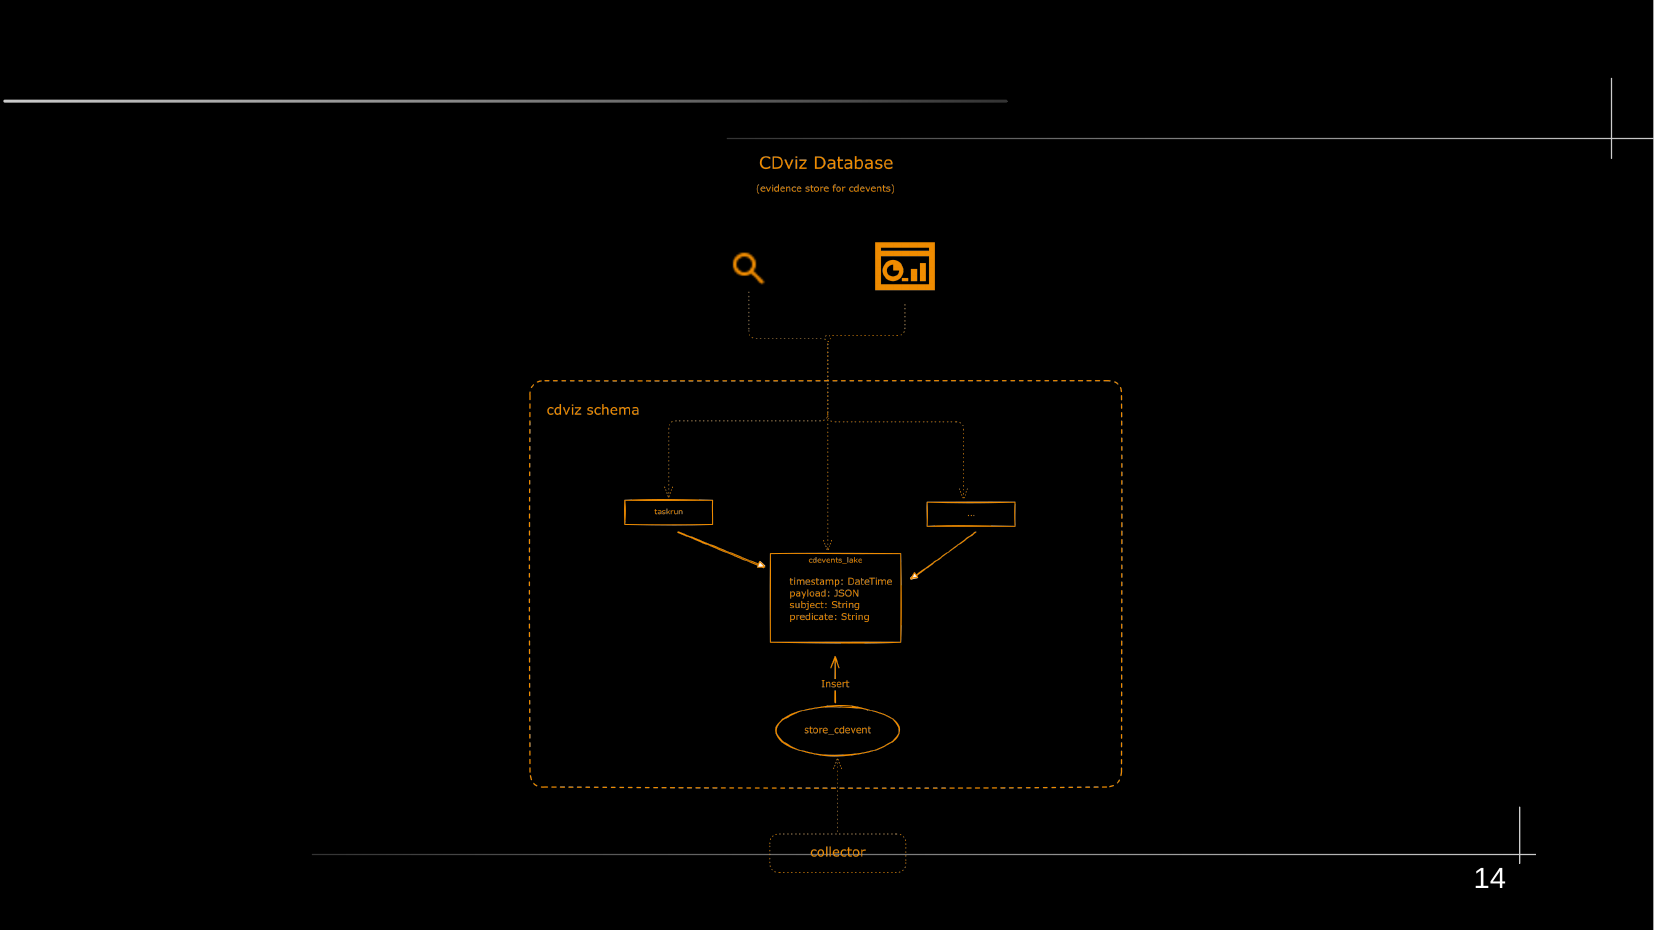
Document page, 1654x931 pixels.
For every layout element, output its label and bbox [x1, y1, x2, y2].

picture [525, 149, 1126, 877]
